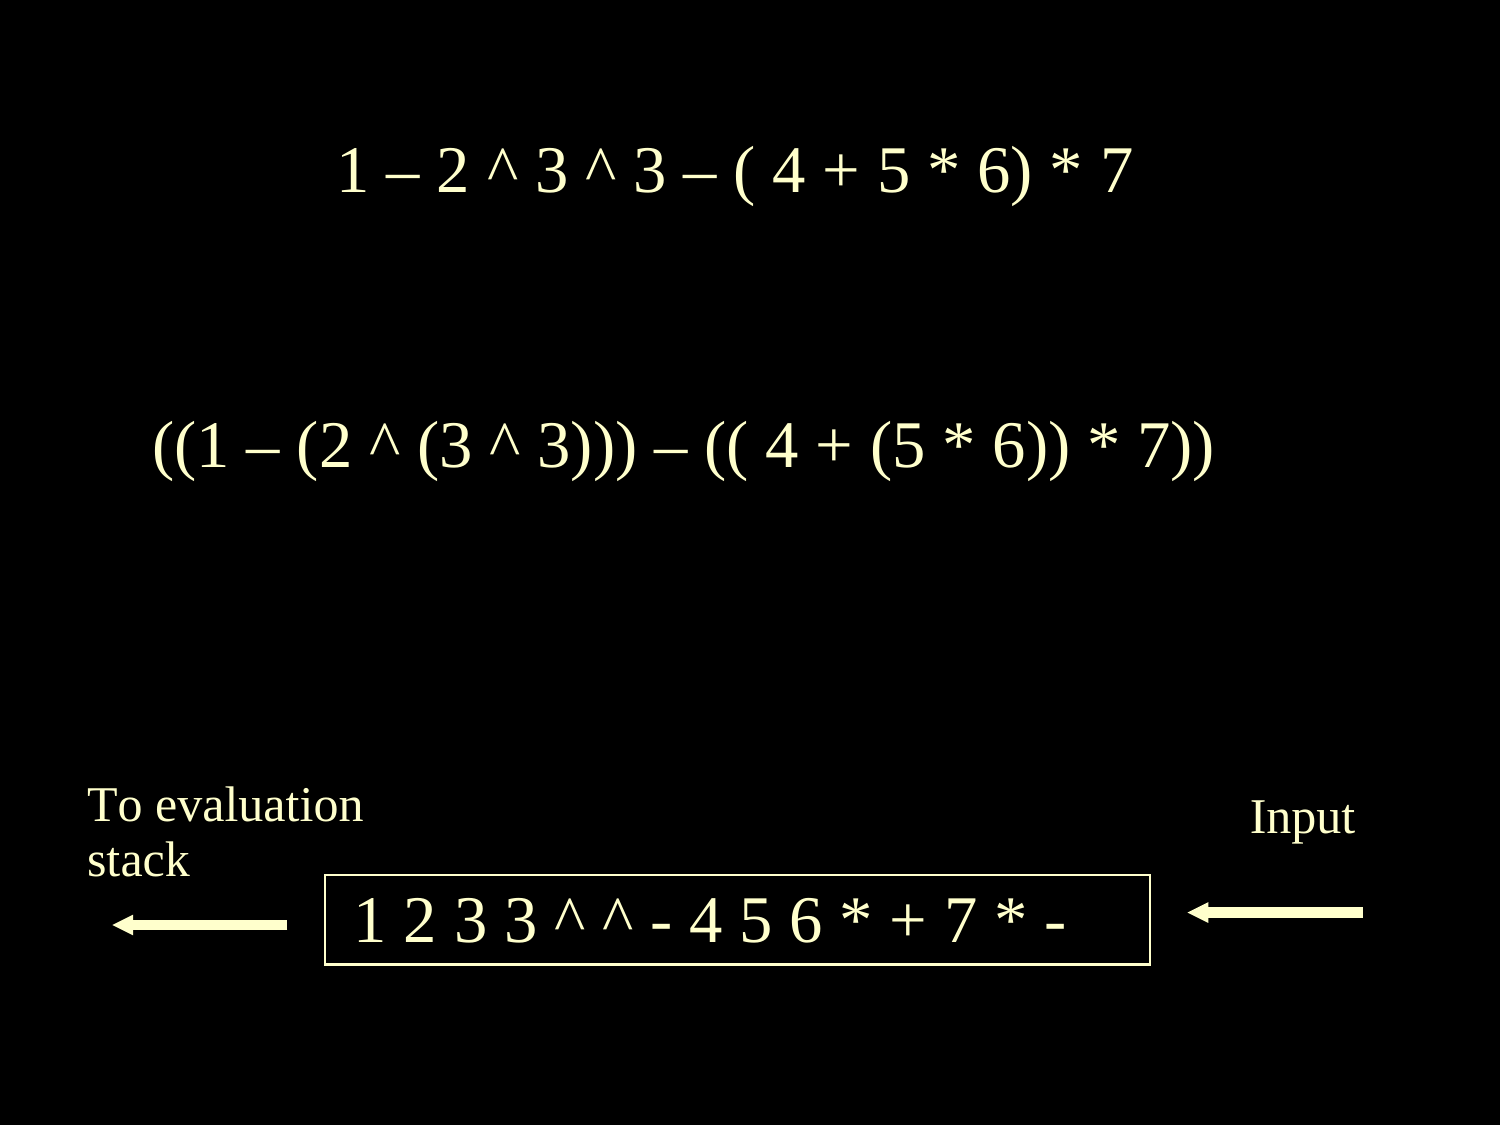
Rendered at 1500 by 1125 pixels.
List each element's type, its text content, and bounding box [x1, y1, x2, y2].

text_box ((1 – (2 ^ (3 ^ 3))) – (( 4 + (5 * 6)) * 7)) [137, 399, 1276, 490]
text_box 1 – 2 ^ 3 ^ 3 – ( 4 + 5 * 6) * 7 [321, 124, 1276, 215]
text_box To evaluation stack [72, 769, 379, 896]
text_box Input [1234, 781, 1371, 853]
text_box 1 2 3 3 ^ ^ - 4 5 6 * + 7 * - [325, 874, 1150, 965]
